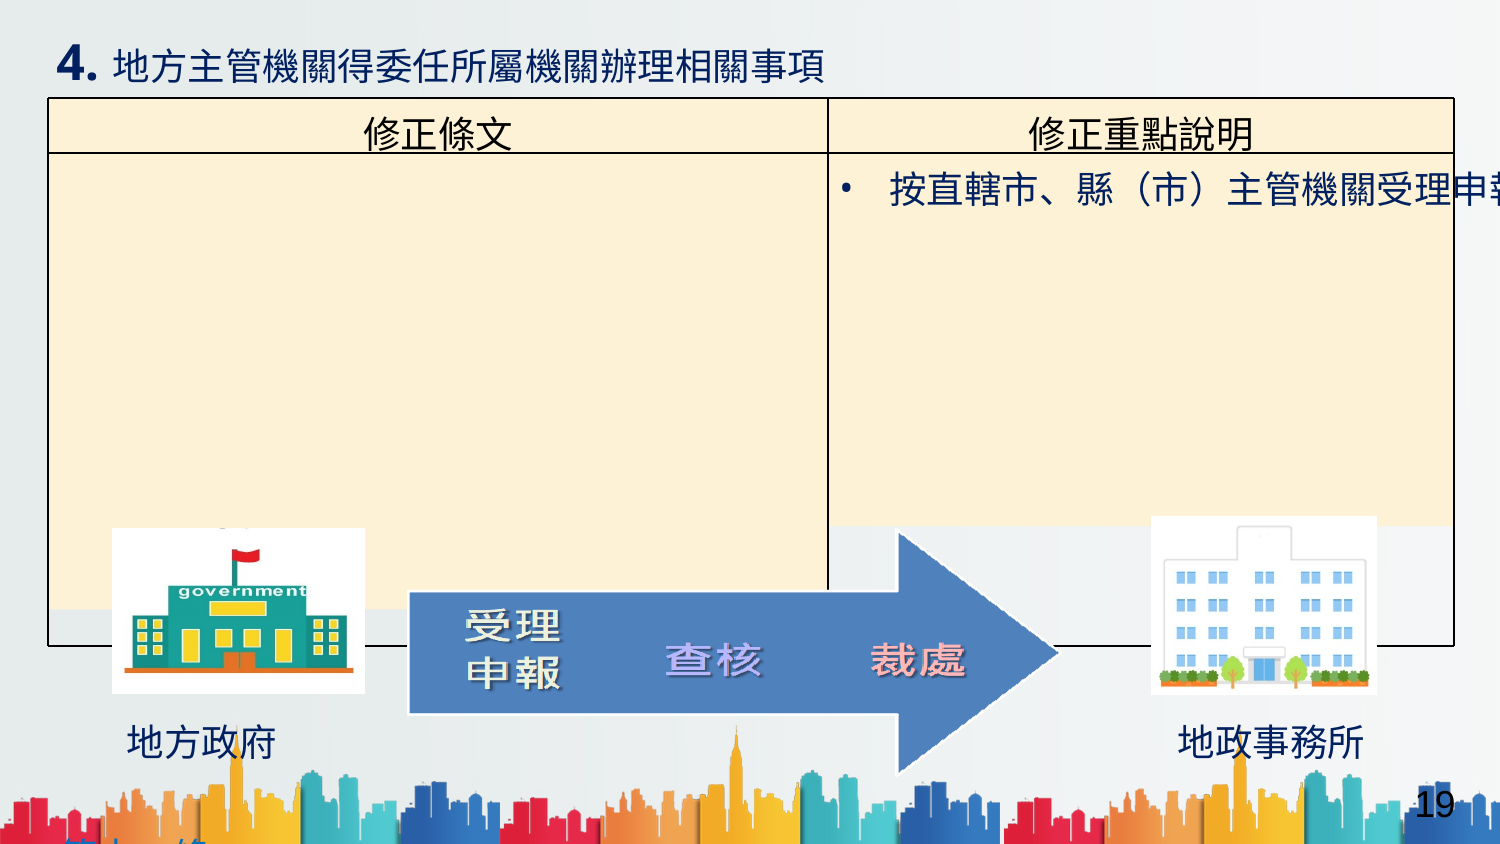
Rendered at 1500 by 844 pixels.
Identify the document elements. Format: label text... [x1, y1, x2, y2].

text_box 按直轄市、縣（市）主管機關受理申報登錄作業內容，包含受理、查核及裁處等項目，配合整體實務作業需求，修正列明得委任所屬機關辦理之作業項目，以資明確。 [829, 154, 1453, 527]
text_box 修正條文 [49, 99, 827, 152]
text_box 19 [1399, 776, 1500, 837]
text_box 4.地方主管機關得委任所屬機關辦理相關事項 [41, 19, 1134, 95]
text_box 地政事務所 [1127, 705, 1416, 781]
text_box 地方政府 [112, 705, 363, 781]
text_box 第十一條 不動產成交案件實際資訊之受理申報登錄、查核及裁處等作業，由直轄市、縣（市 ）主管機關或委任所屬機關辦理。 [49, 154, 827, 610]
picture [0, 0, 1500, 844]
text_box 修正重點說明 [829, 99, 1453, 152]
